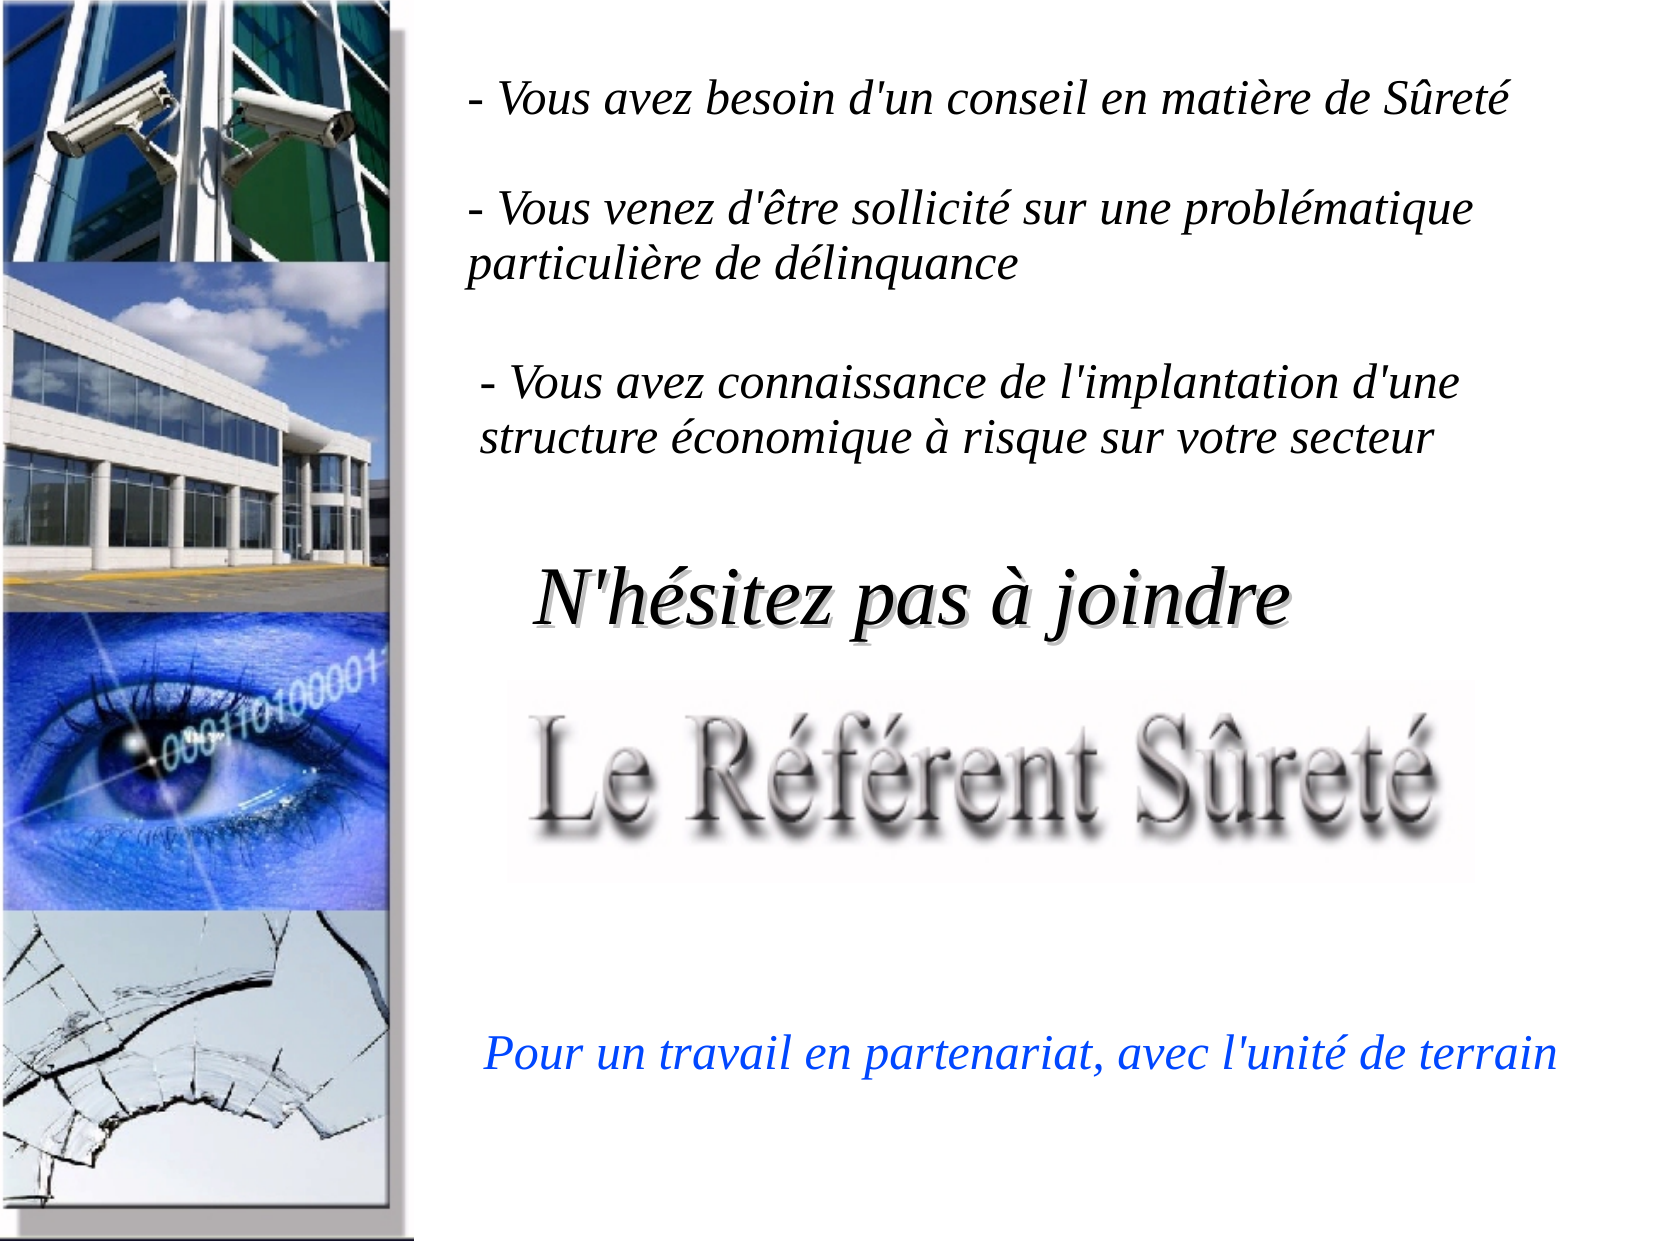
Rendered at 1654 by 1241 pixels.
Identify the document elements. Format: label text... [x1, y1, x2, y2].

text_box - Vous avez connaissance de l'implantation d'une structure économique à risque sur votre secteur [464, 346, 1495, 473]
text_box - Vous venez d'être sollicité sur une problématique particulière de délinquance [452, 172, 1591, 299]
text_box - Vous avez besoin d'un conseil en matière de Sûreté [452, 62, 1607, 133]
text_box N'hésitez pas à joindre [518, 543, 1437, 651]
picture [507, 680, 1475, 883]
text_box Pour un travail en partenariat, avec l'unité de terrain [468, 1017, 1615, 1089]
picture [0, 0, 414, 1241]
